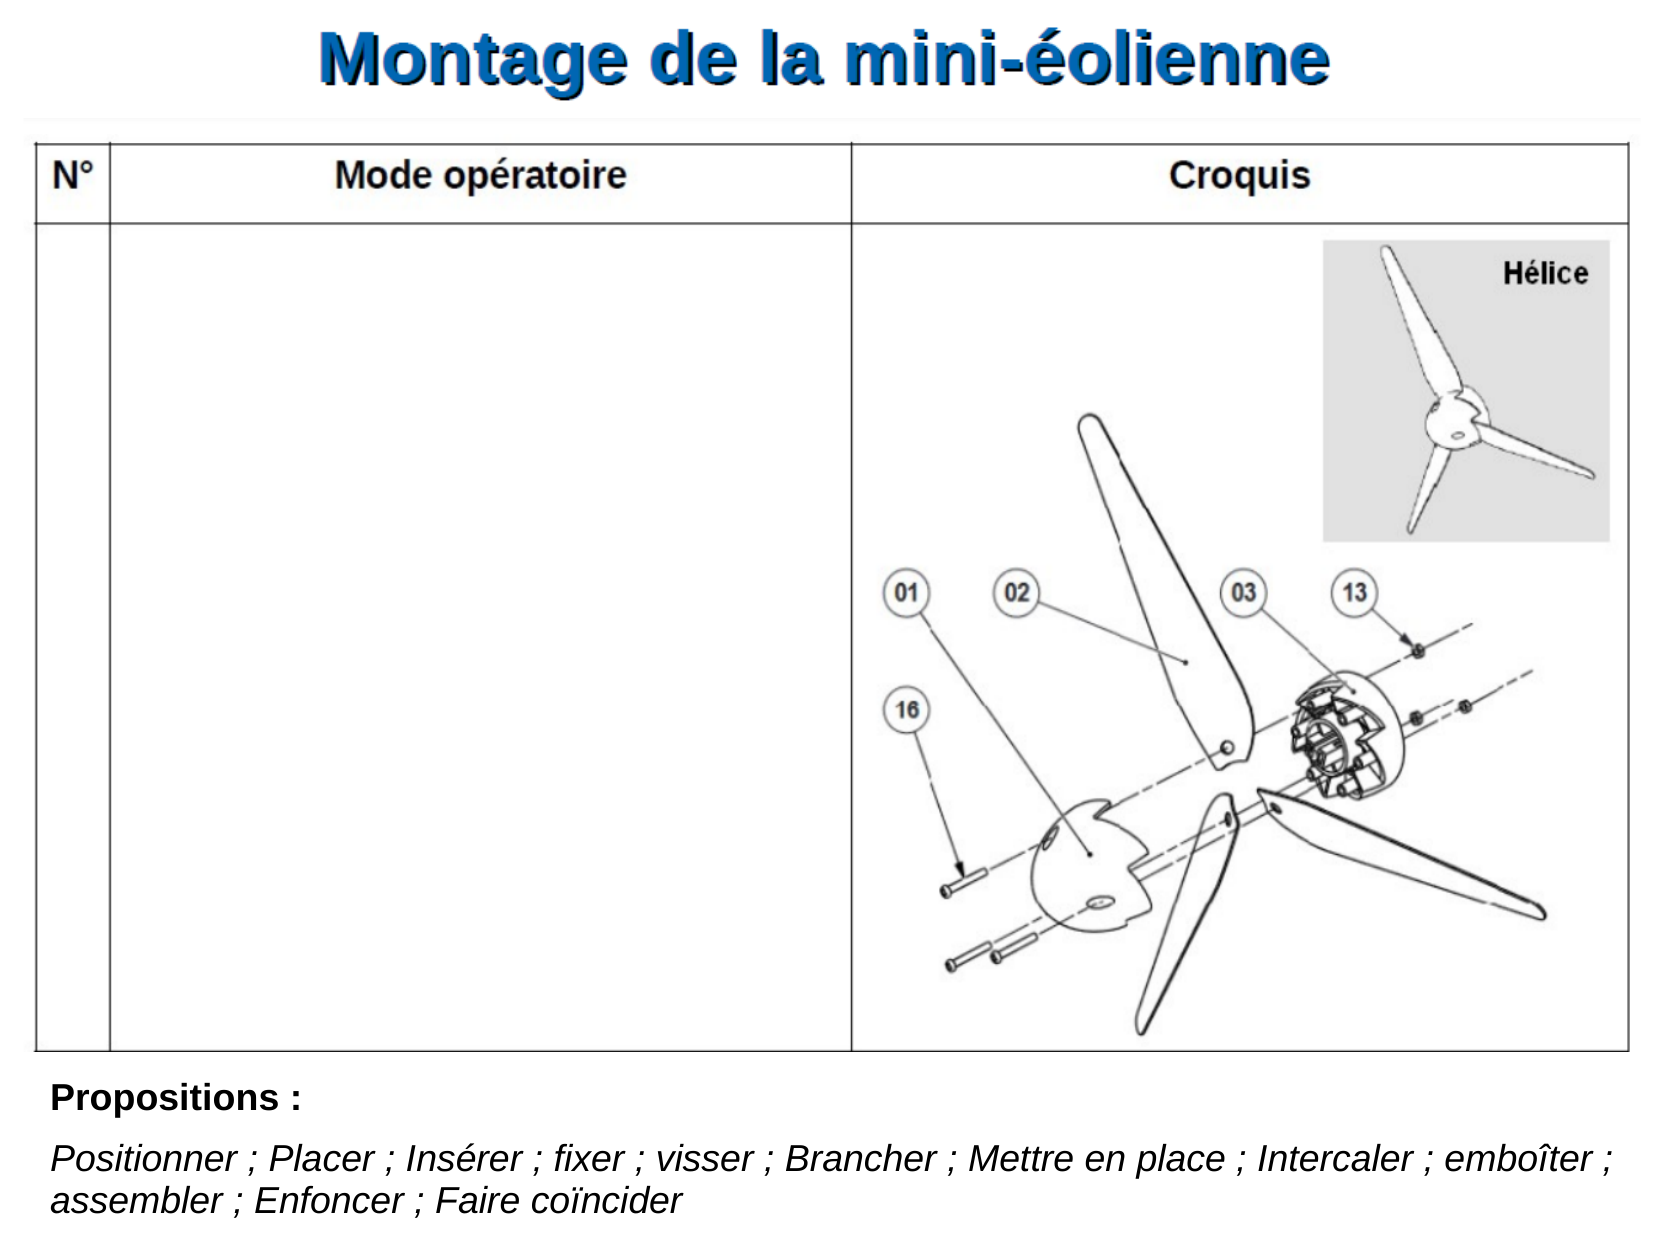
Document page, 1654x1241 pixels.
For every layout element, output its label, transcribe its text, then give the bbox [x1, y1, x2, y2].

picture [23, 118, 1641, 1052]
picture [310, 6, 1347, 101]
text_box Propositions : Positionner ; Placer ; Insérer ; fixer ; visser ; Brancher ; Mettre en place ; Intercaler ; emboîter ; assembler ; Enfoncer ; Faire coïncider [35, 1068, 1642, 1230]
